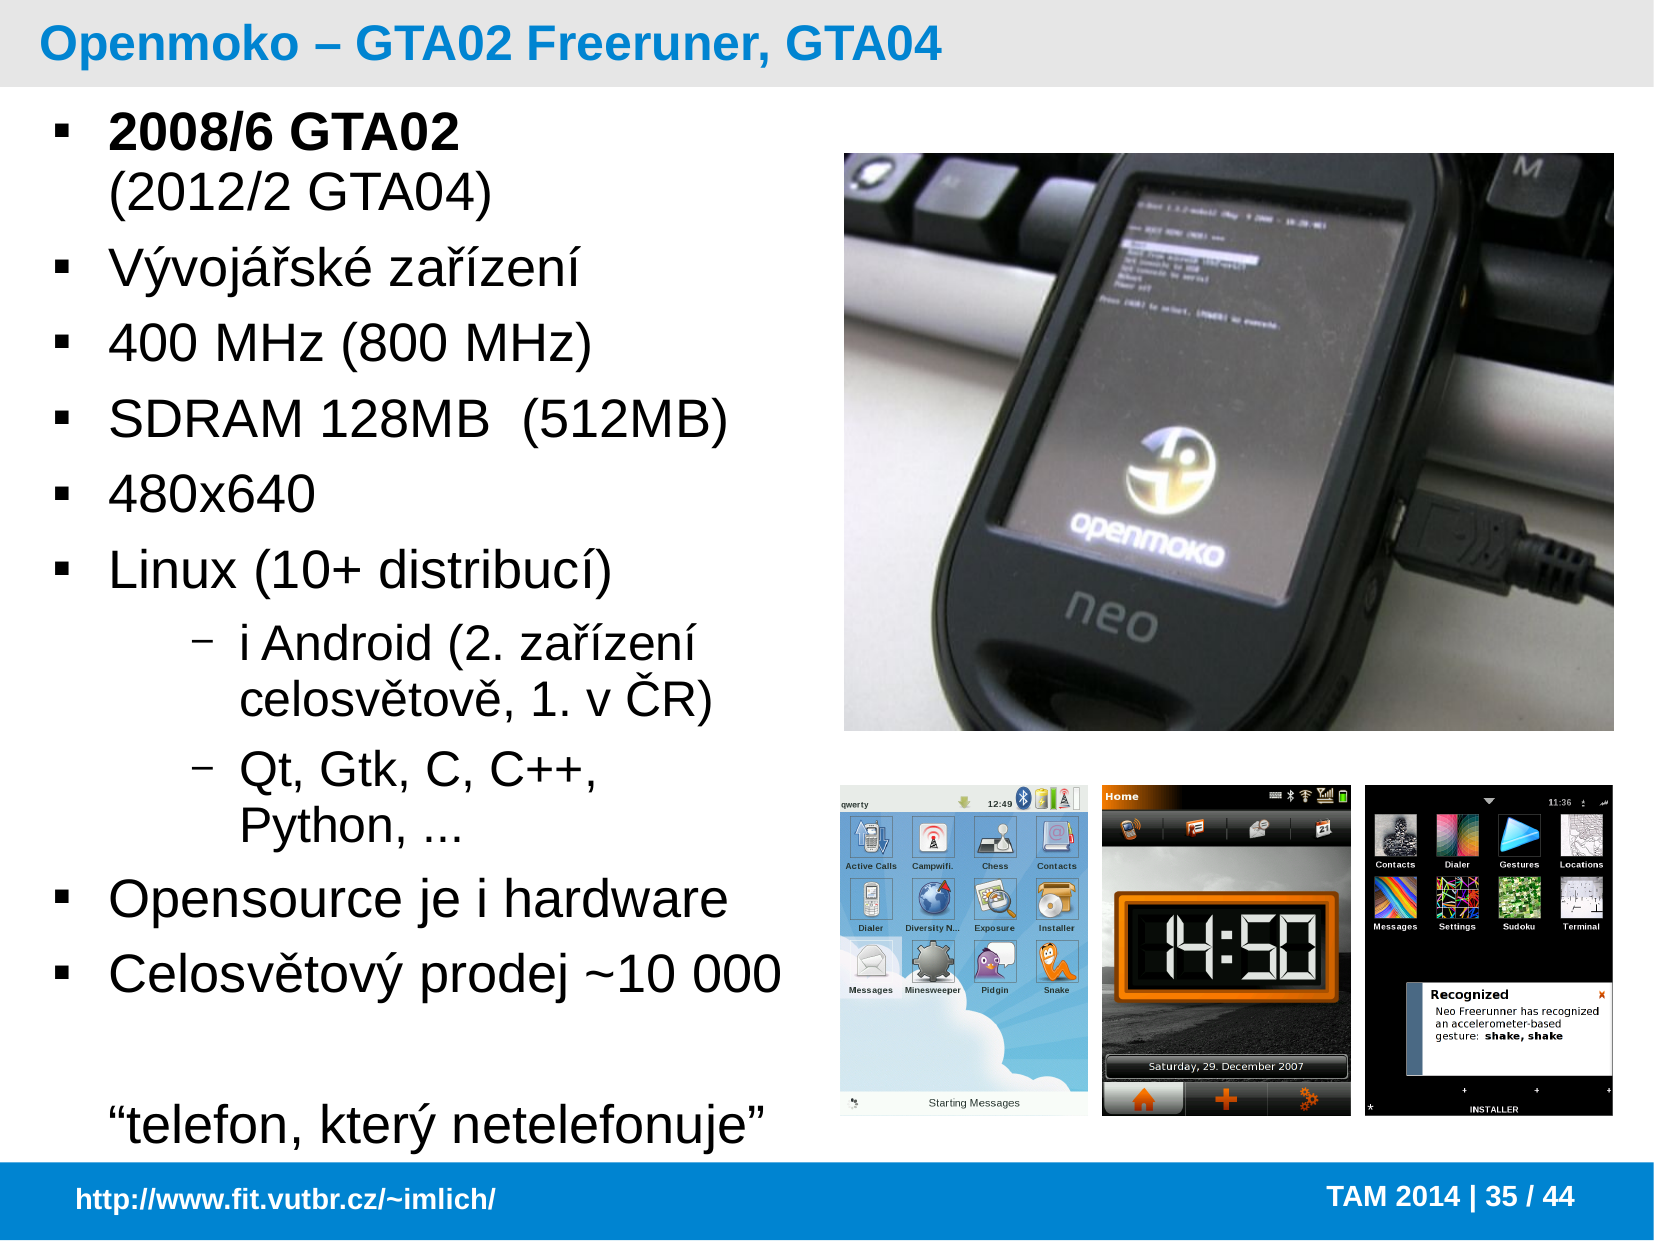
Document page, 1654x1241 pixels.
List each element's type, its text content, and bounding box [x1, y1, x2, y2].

picture [1102, 785, 1351, 1116]
list 2008/6 GTA02 (2012/2 GTA04) Vývojářské zařízení 400 MHz (800 MHz) SDRAM 128MB (512MB) 480x640 Linux (10+ distribucí) i Android (2. zařízení celosvětově, 1. v ČR) Qt, Gtk, C, C++, Python, ... Opensource je i hardware Celosvětový prodej ~10 000 “telefon, který netelefonuje” [37, 101, 807, 1156]
picture [1365, 785, 1613, 1116]
picture [840, 785, 1088, 1116]
title Openmoko – GTA02 Freeruner, GTA04 [39, 5, 1615, 81]
picture [844, 153, 1614, 731]
